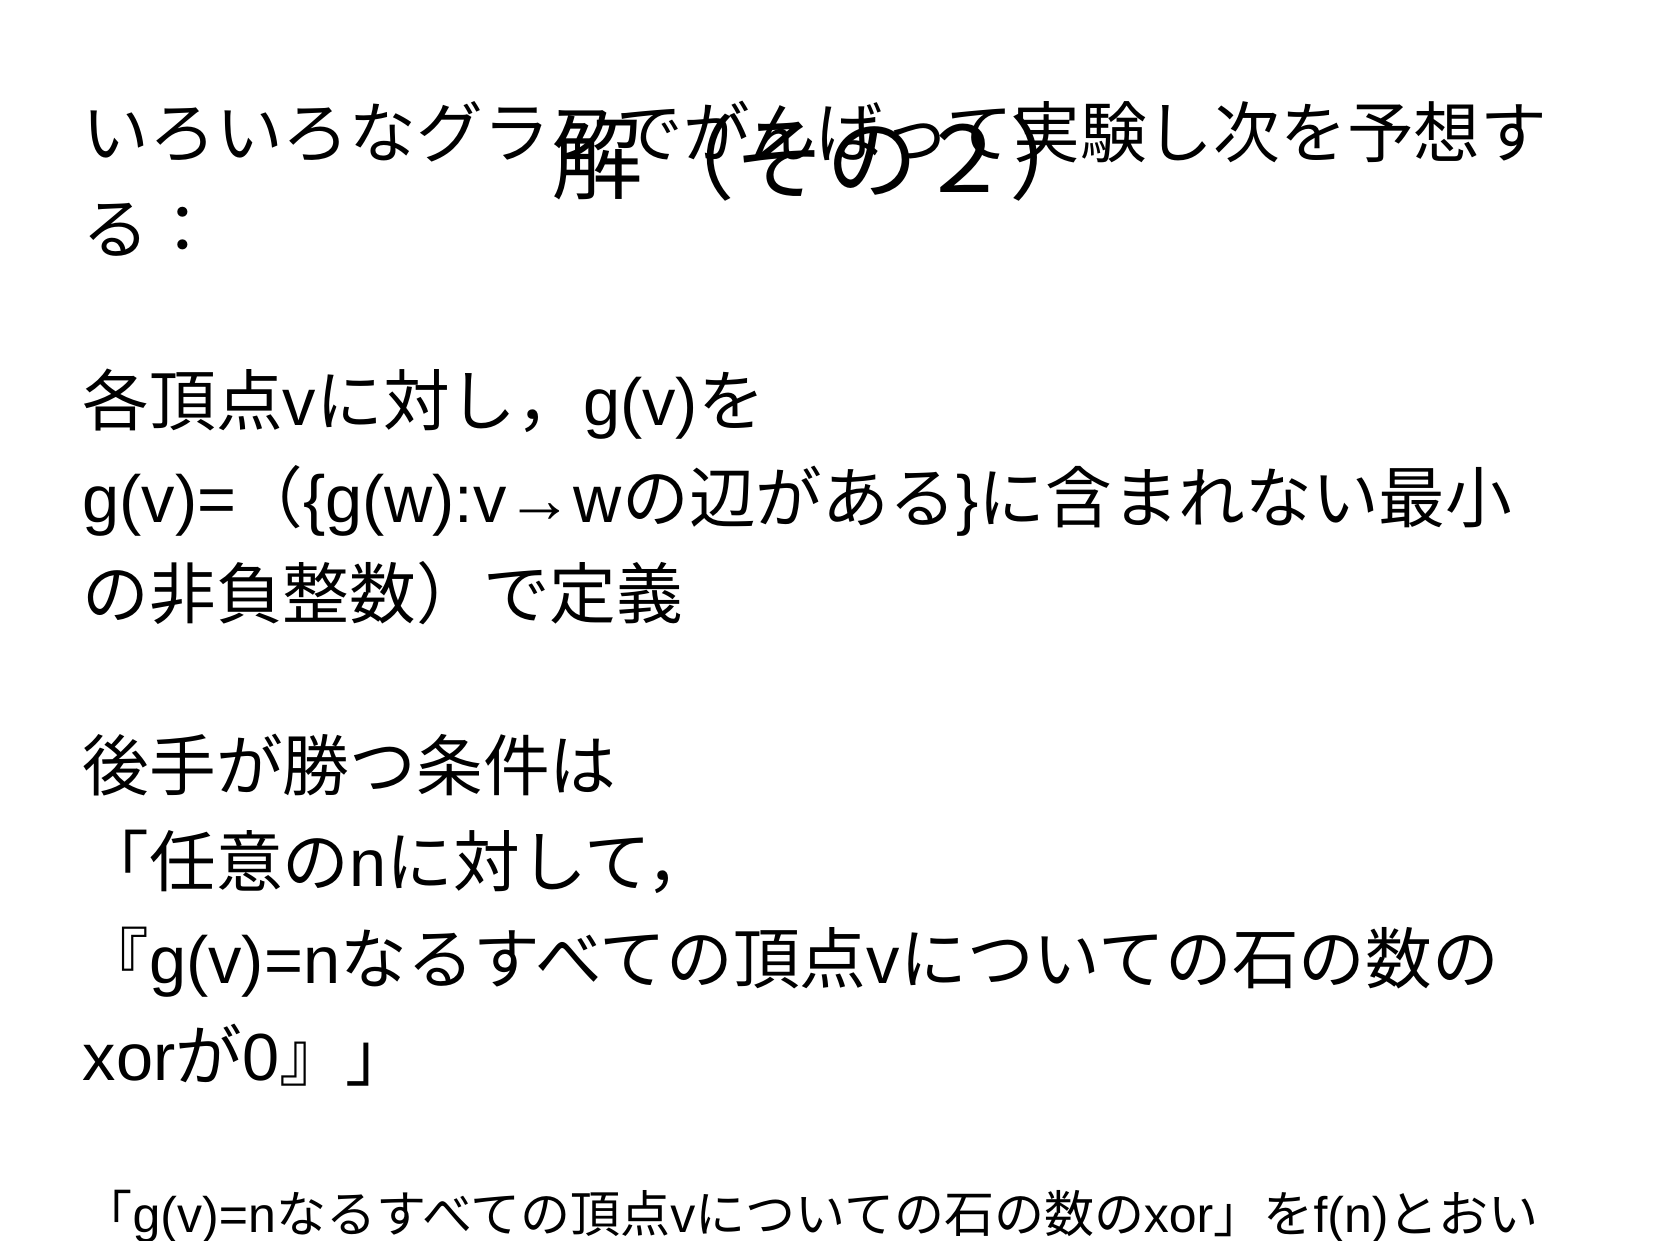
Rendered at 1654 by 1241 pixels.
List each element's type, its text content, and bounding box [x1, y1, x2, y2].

subtitle いろいろなグラフでがんばって実験し次を予想する： 各頂点vに対し，g(v)を g(v)=（{g(w):v→wの辺がある}に含まれない最小の非負整数）で定義 後手が勝つ条件は 「任意のnに対して， 『g(v)=nなるすべての頂点vについての石の数のxorが0』」 「g(v)=nなるすべての頂点vについての石の数のxor」をf(n)とおいておこう [82, 259, 1571, 1140]
title 解（その２） [82, 56, 1571, 250]
